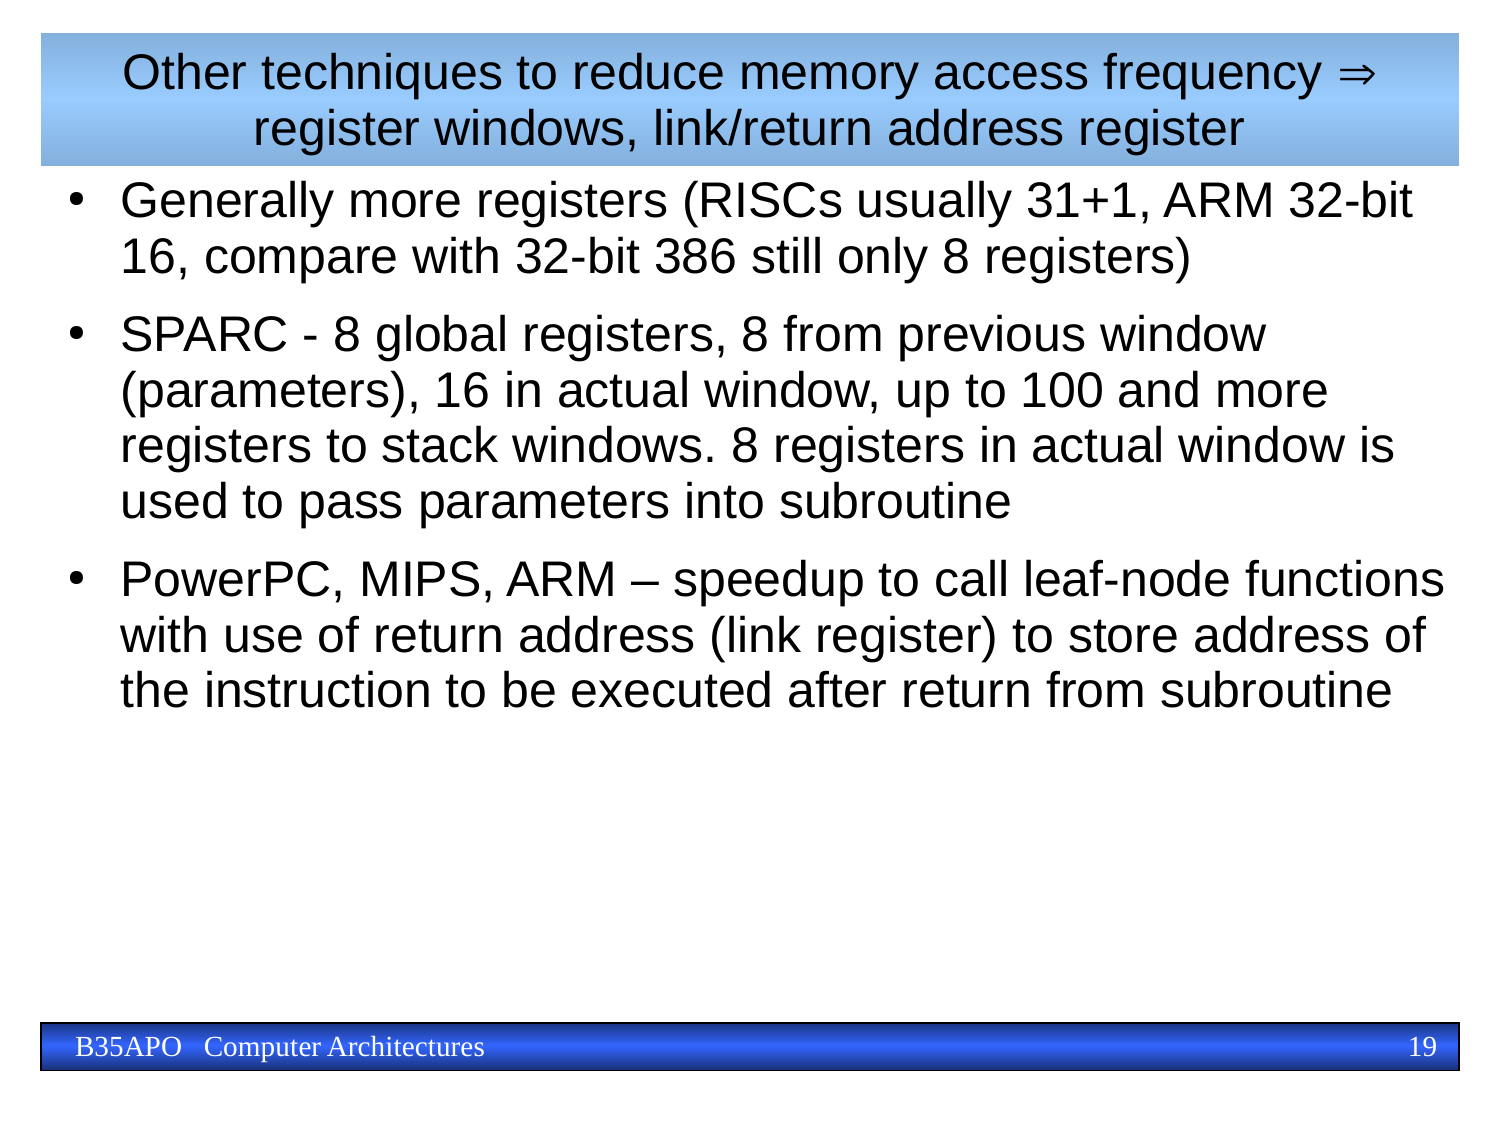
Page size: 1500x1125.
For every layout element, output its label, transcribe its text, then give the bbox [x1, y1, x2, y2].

list Generally more registers (RISCs usually 31+1, ARM 32-bit 16, compare with 32-bit 386 still only 8 registers) SPARC - 8 global registers, 8 from previous window (parameters), 16 in actual window, up to 100 and more registers to stack windows. 8 registers in actual window is used to pass parameters into subroutine PowerPC, MIPS, ARM – speedup to call leaf-node functions with use of return address (link register) to store address of the instruction to be executed after return from subroutine [49, 172, 1450, 1013]
title Other techniques to reduce memory access frequency ⇒ register windows, link/return address register [41, 33, 1459, 166]
